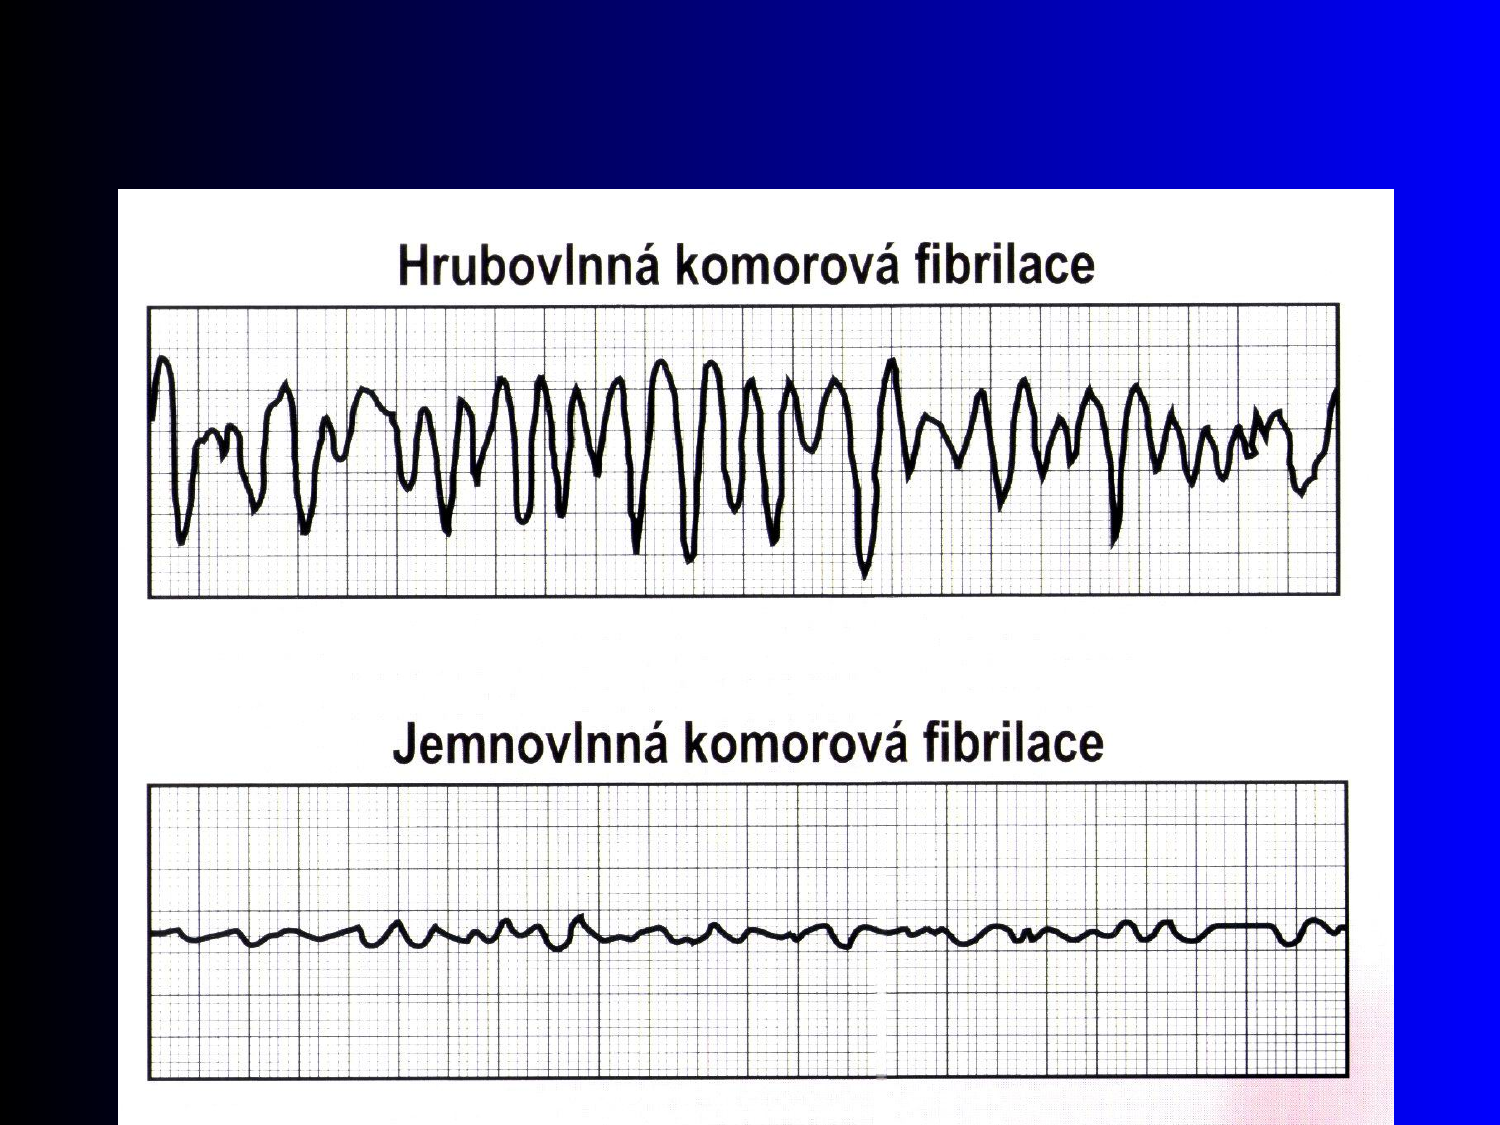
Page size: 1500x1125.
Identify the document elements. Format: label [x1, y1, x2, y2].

picture [118, 189, 1394, 1125]
